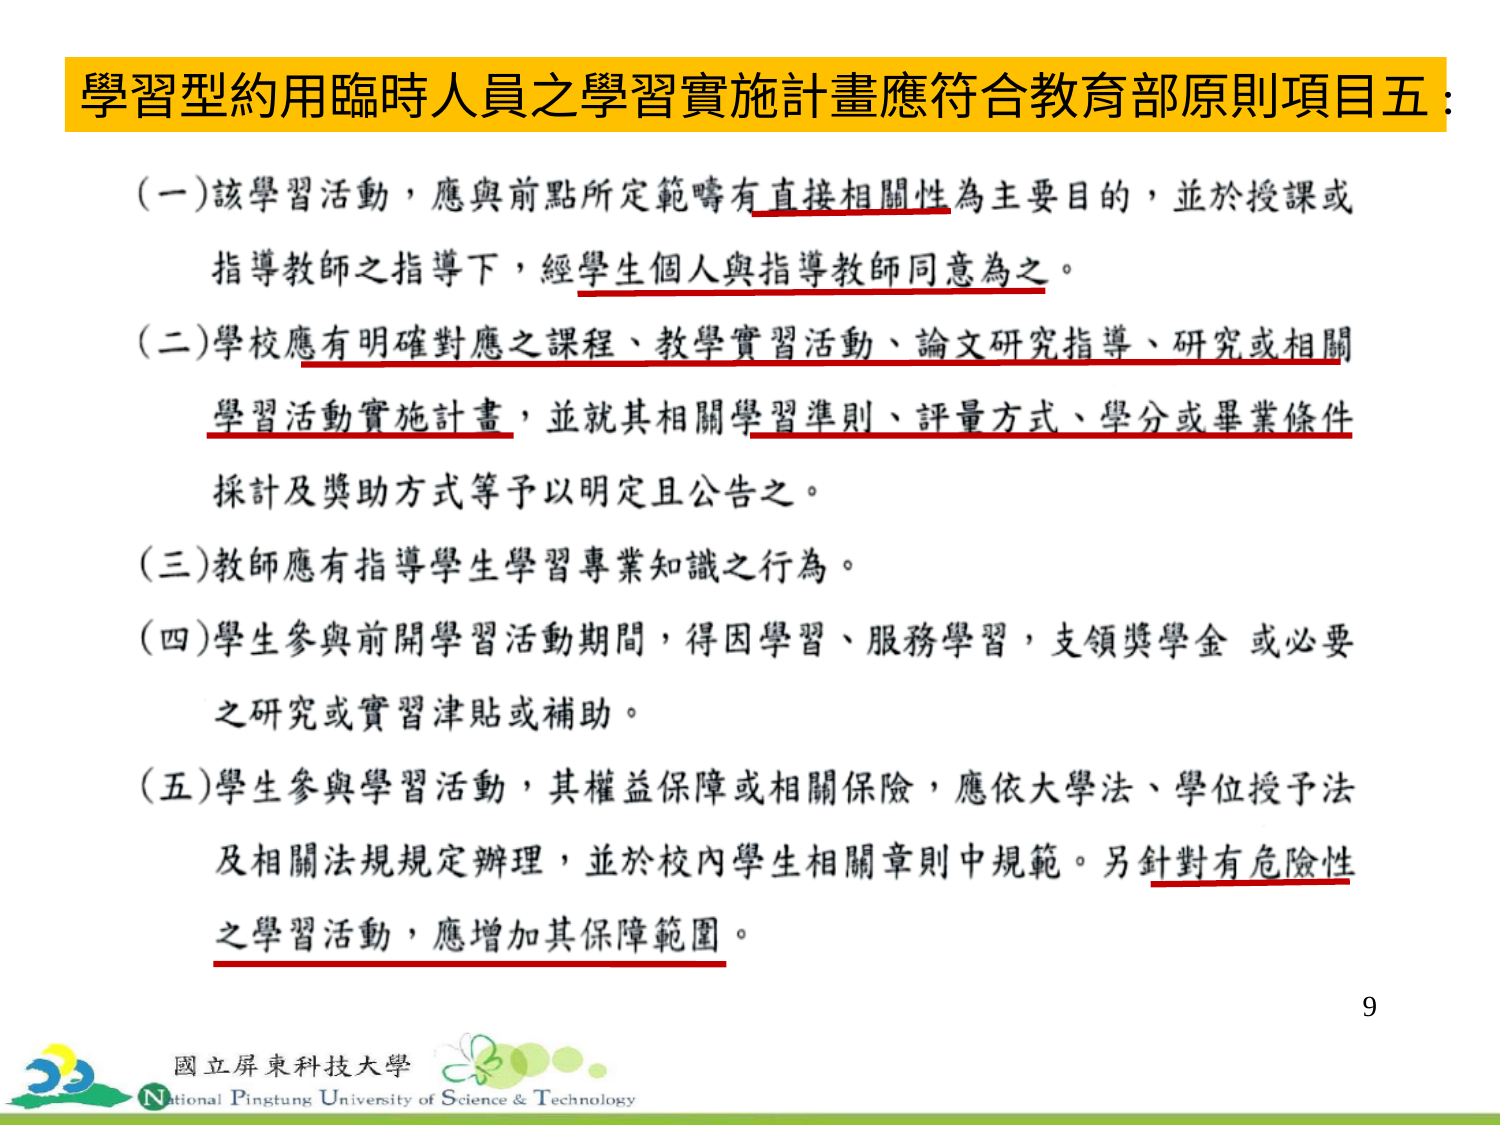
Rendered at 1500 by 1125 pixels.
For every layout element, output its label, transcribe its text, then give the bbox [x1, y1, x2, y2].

text_box 學習型約用臨時人員之學習實施計畫應符合教育部原則項目五: [64, 57, 1447, 132]
picture [0, 1023, 1500, 1125]
text_box <編號> [1347, 979, 1500, 1023]
picture [64, 160, 1388, 965]
